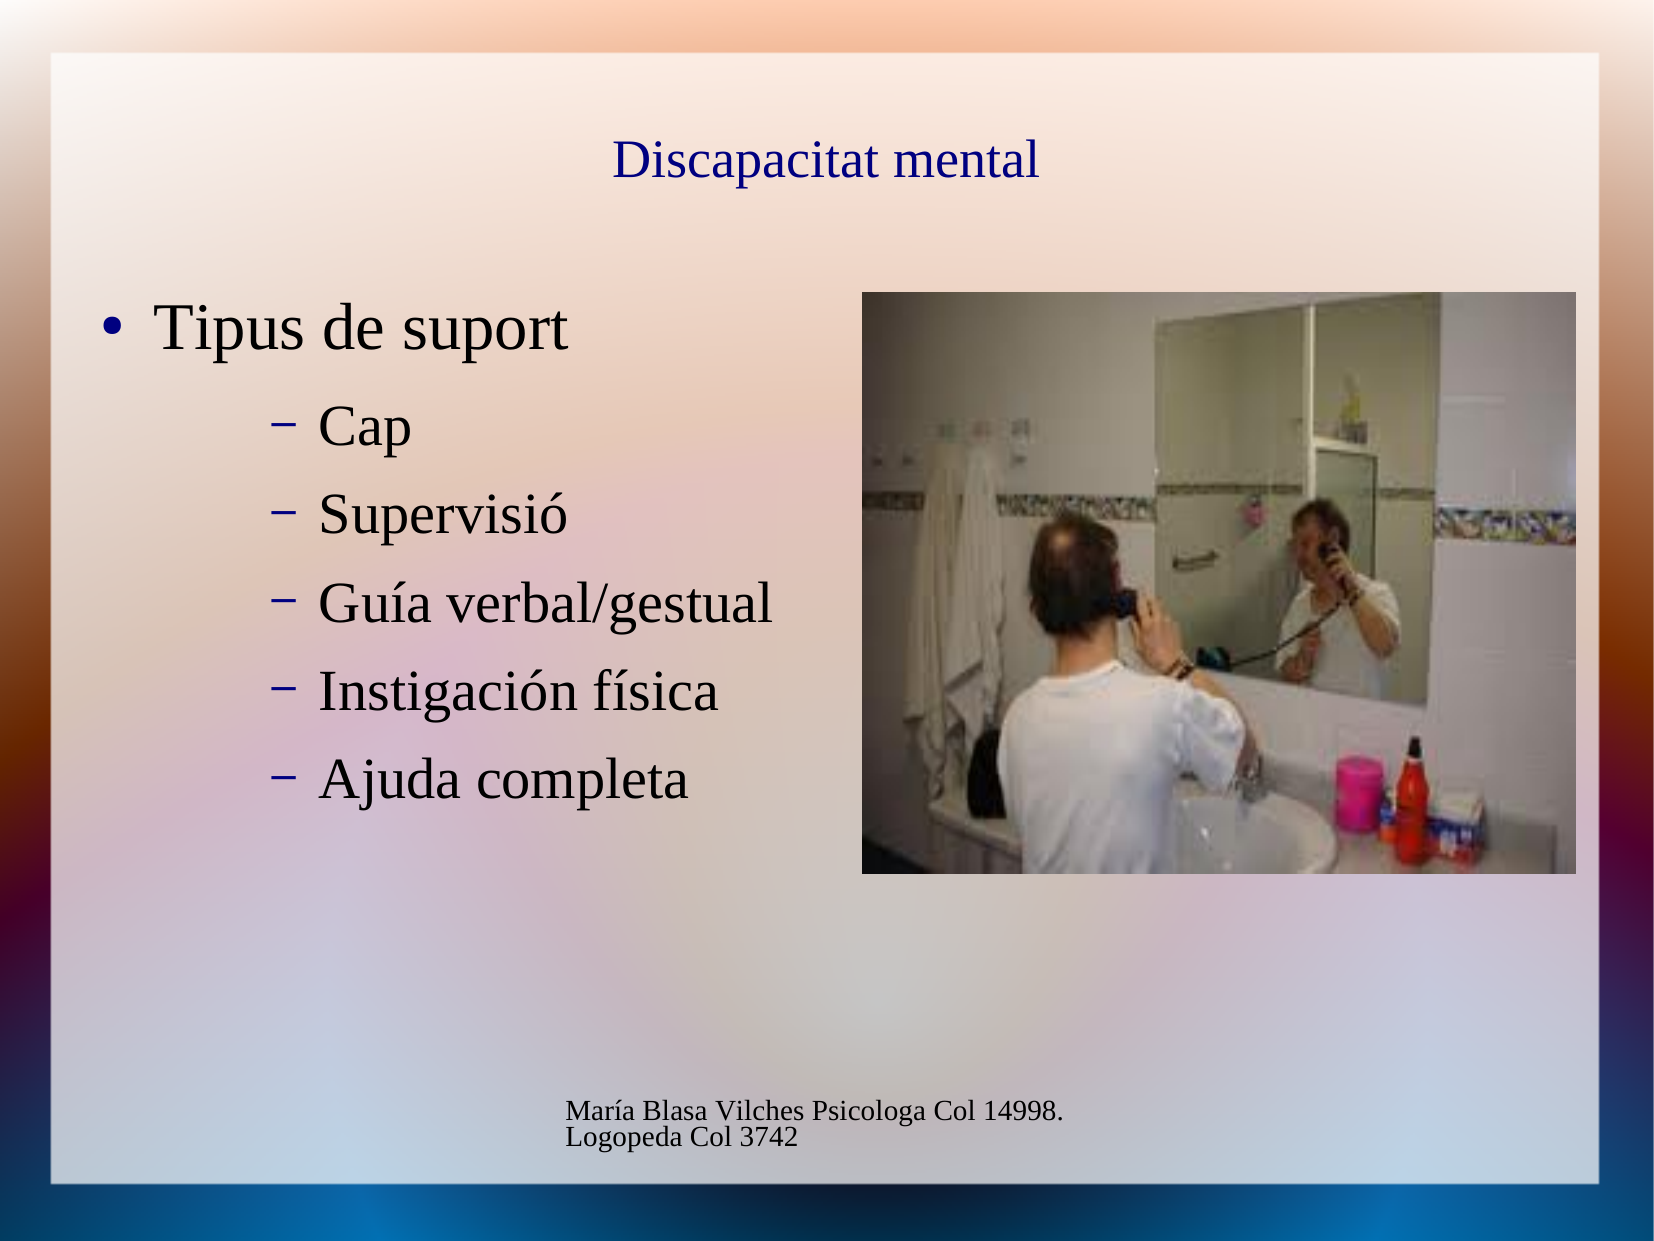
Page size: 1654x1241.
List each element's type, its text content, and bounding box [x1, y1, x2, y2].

list Tipus de suport Cap Supervisió Guía verbal/gestual Instigación física Ajuda completa [82, 290, 809, 1109]
title Discapacitat mental [82, 55, 1571, 263]
picture [0, 0, 1654, 1241]
